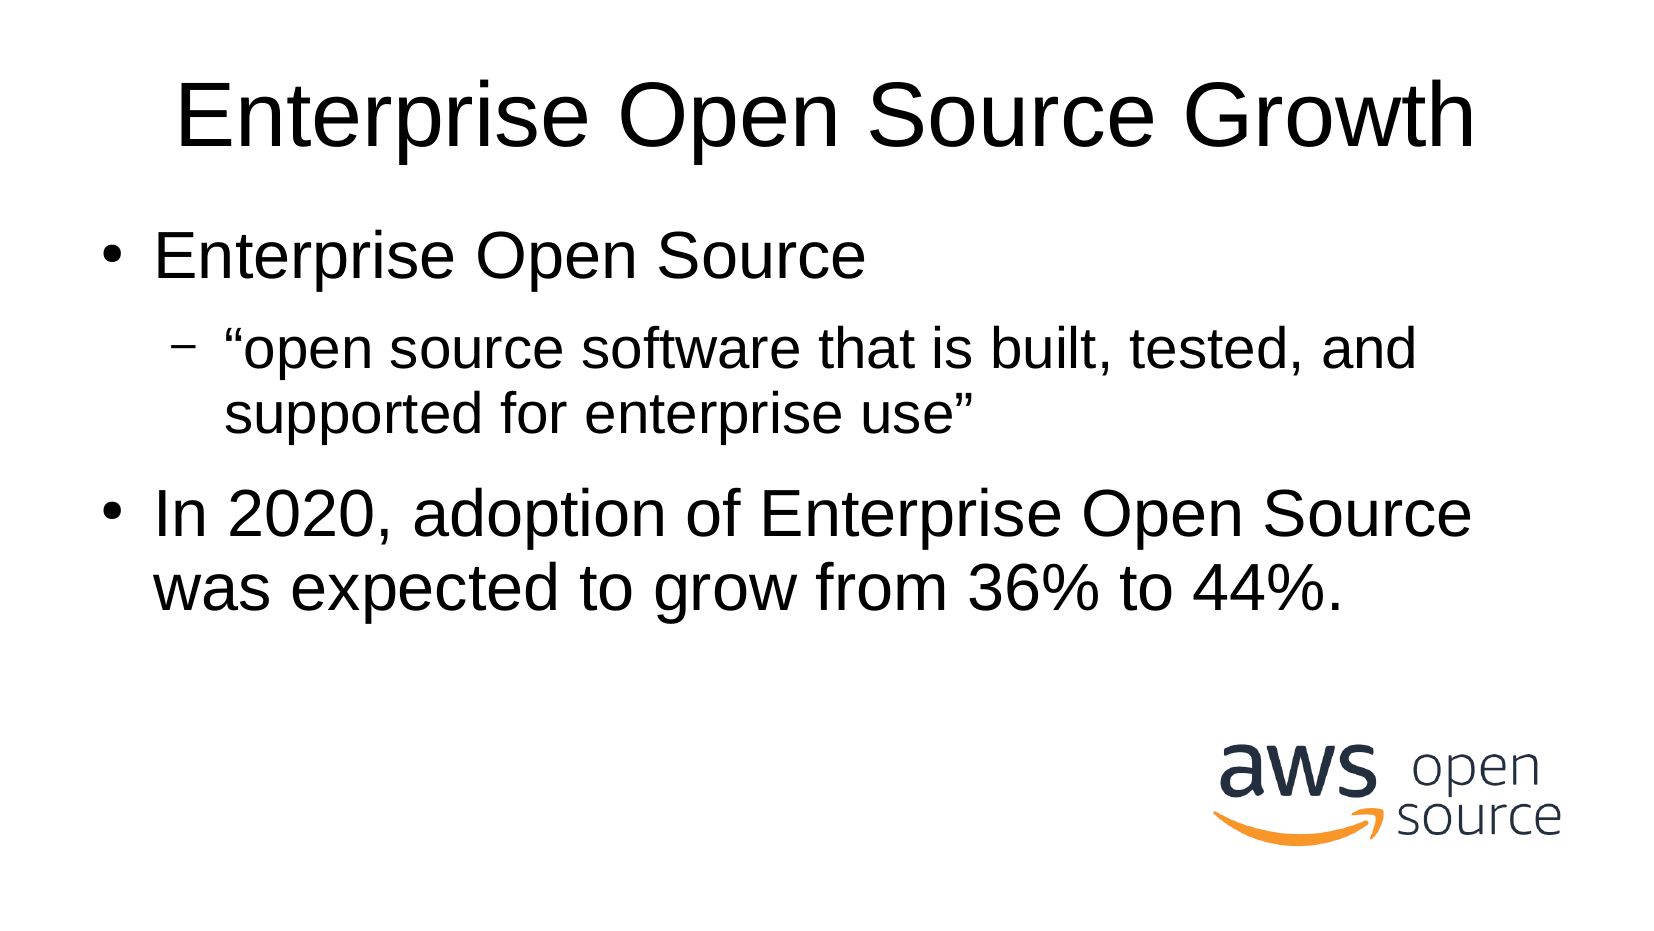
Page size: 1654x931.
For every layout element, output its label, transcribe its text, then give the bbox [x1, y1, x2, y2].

title Enterprise Open Source Growth [82, 37, 1571, 193]
list Enterprise Open Source “open source software that is built, tested, and supported for enterprise use” In 2020, adoption of Enterprise Open Source was expected to grow from 36% to 44%. [82, 217, 1571, 758]
picture [1206, 758, 1571, 900]
